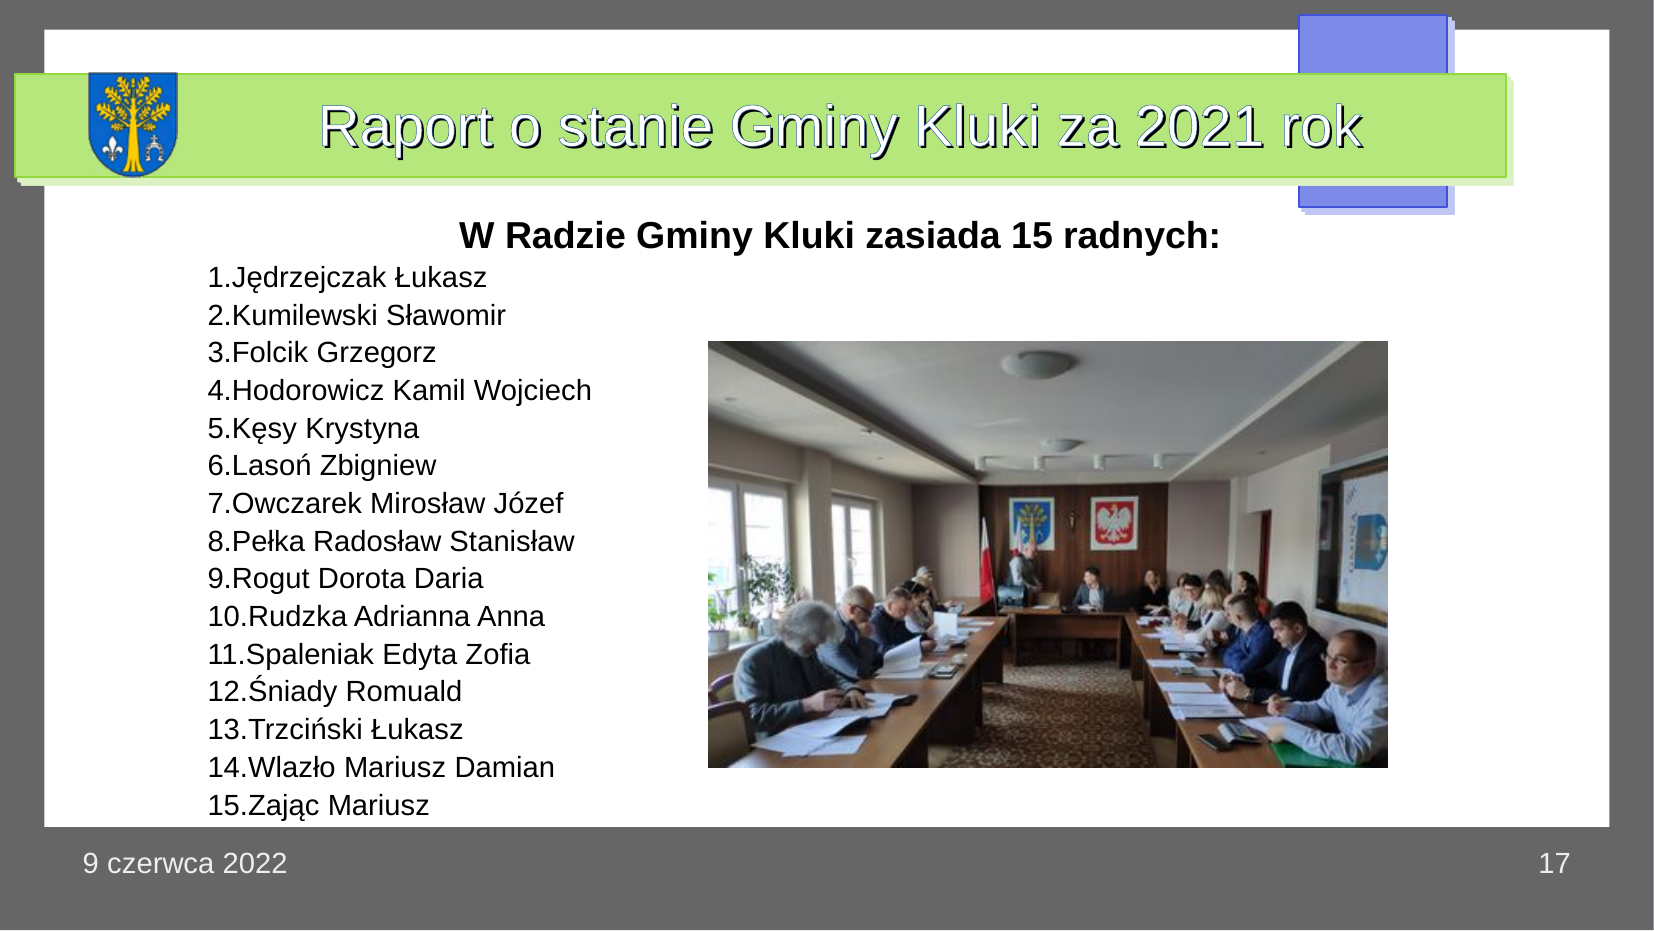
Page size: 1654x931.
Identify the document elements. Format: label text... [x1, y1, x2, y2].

text_box W Radzie Gminy Kluki zasiada 15 radnych: 1.Jędrzejczak Łukasz 2.Kumilewski Sławomir 3.Folcik Grzegorz 4.Hodorowicz Kamil Wojciech 5.Kęsy Krystyna 6.Lasoń Zbigniew 7.Owczarek Mirosław Józef 8.Pełka Radosław Stanisław 9.Rogut Dorota Daria 10.Rudzka Adrianna Anna 11.Spaleniak Edyta Zofia 12.Śniady Romuald 13.Trzciński Łukasz 14.Wlazło Mariusz Damian 15.Zając Mariusz [192, 206, 1506, 232]
picture [708, 341, 1388, 768]
title Raport o stanie Gminy Kluki za 2021 rok [236, 73, 1654, 178]
picture [88, 72, 178, 178]
